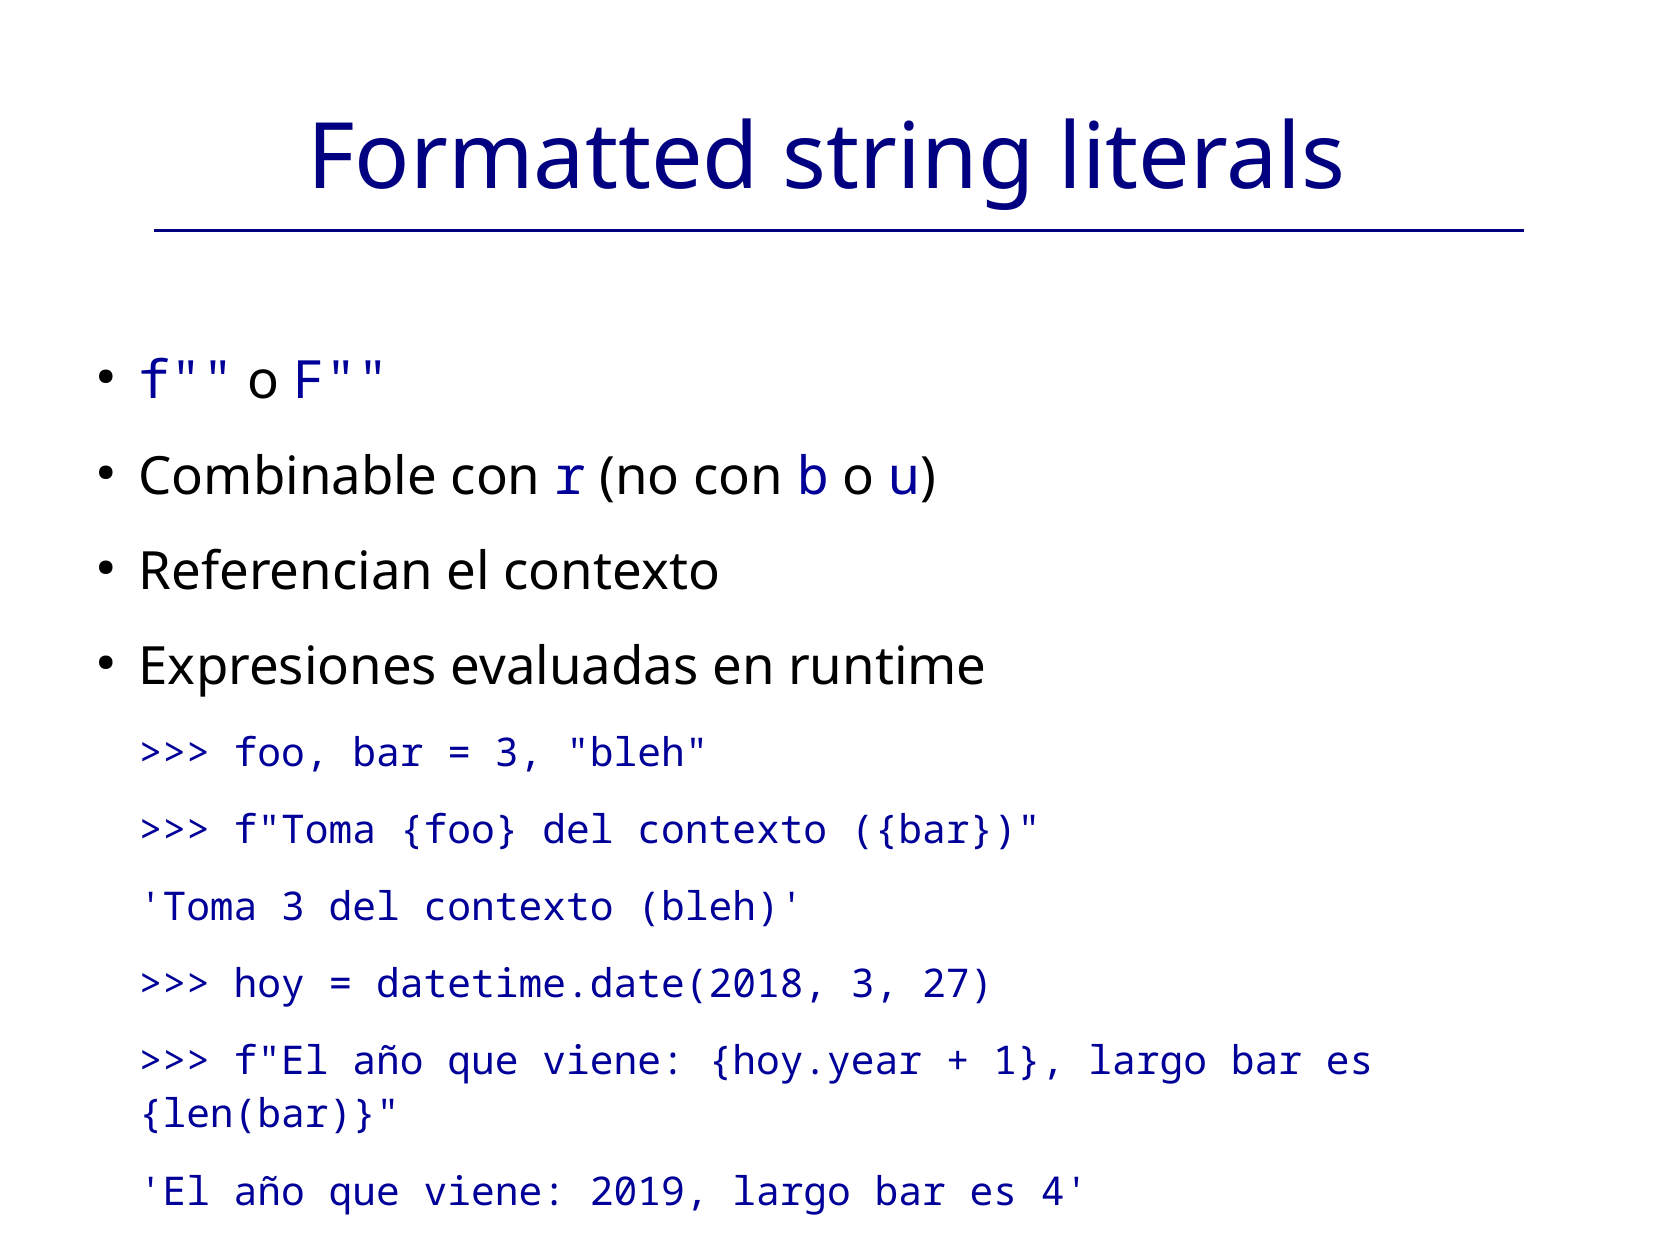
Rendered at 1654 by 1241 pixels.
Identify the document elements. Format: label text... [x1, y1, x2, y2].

list f"" o F"" Combinable con r (no con b o u) Referencian el contexto Expresiones evaluadas en runtime >>> foo, bar = 3, "bleh" >>> f"Toma {foo} del contexto ({bar})" 'Toma 3 del contexto (bleh)' >>> hoy = datetime.date(2018, 3, 27) >>> f"El año que viene: {hoy.year + 1}, largo bar es {len(bar)}" 'El año que viene: 2019, largo bar es 4' [82, 342, 1630, 1217]
title Formatted string literals [82, 49, 1571, 257]
